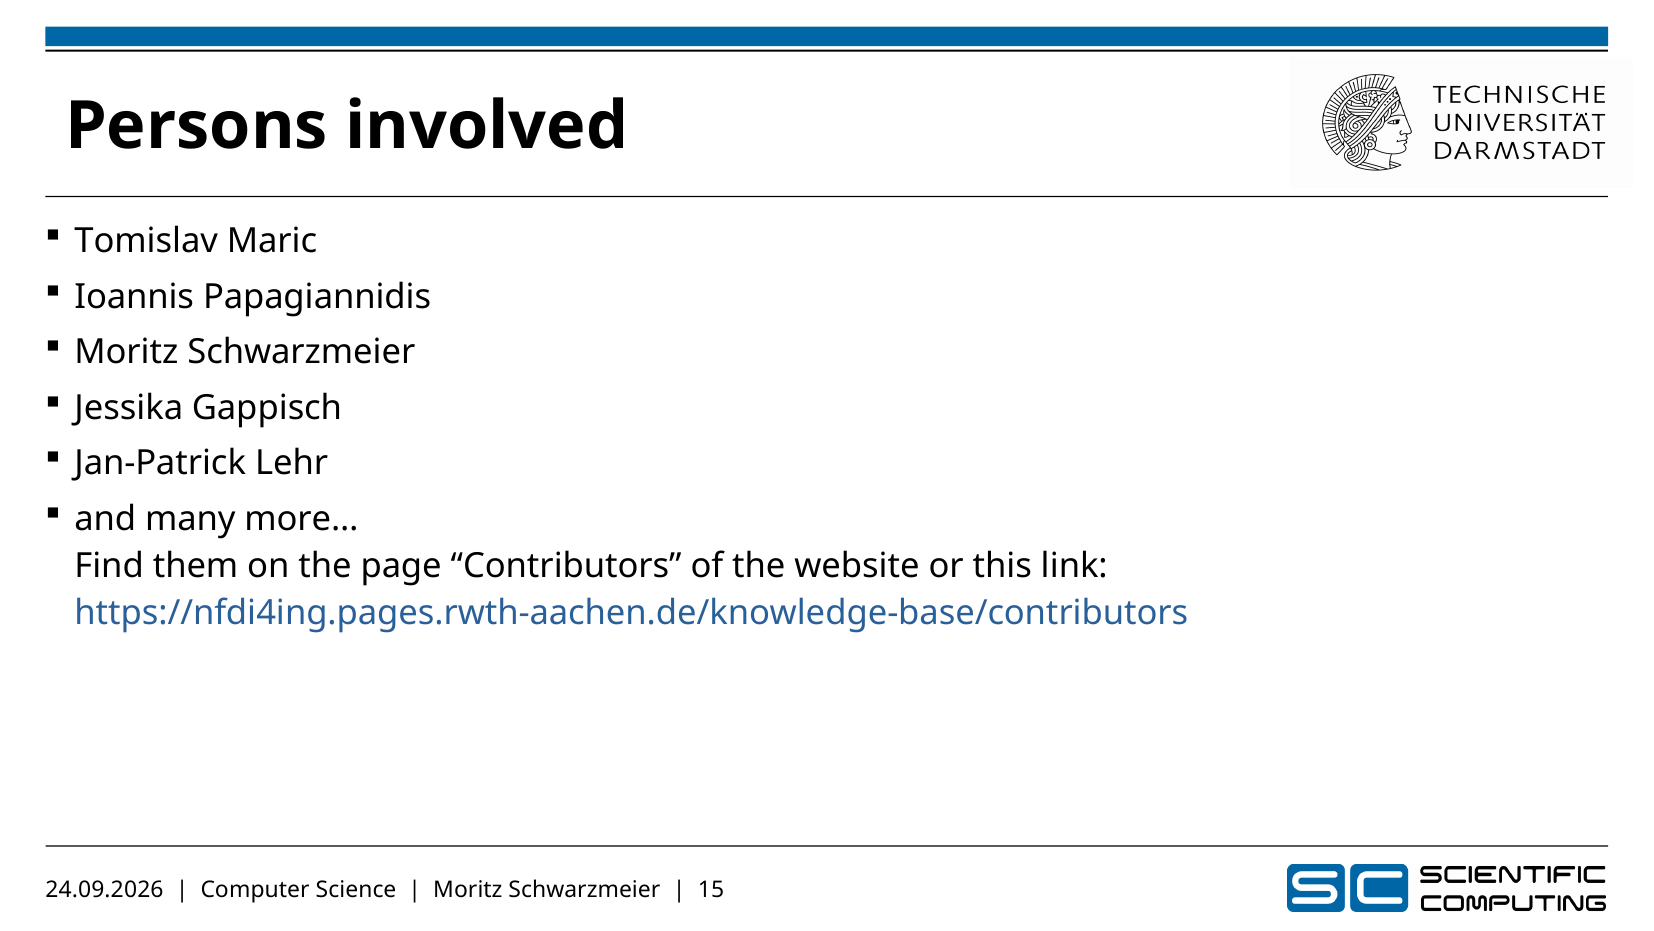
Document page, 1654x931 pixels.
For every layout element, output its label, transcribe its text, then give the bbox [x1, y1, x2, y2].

picture [1287, 864, 1606, 912]
list Tomislav Maric Ioannis Papagiannidis Moritz Schwarzmeier Jessika Gappisch Jan-Patrick Lehr and many more… Find them on the page “Contributors” of the website or this link: https://nfdi4ing.pages.rwth-aachen.de/knowledge-base/contributors [45, 215, 1608, 756]
picture [1290, 57, 1633, 188]
title Persons involved [64, 65, 1309, 181]
